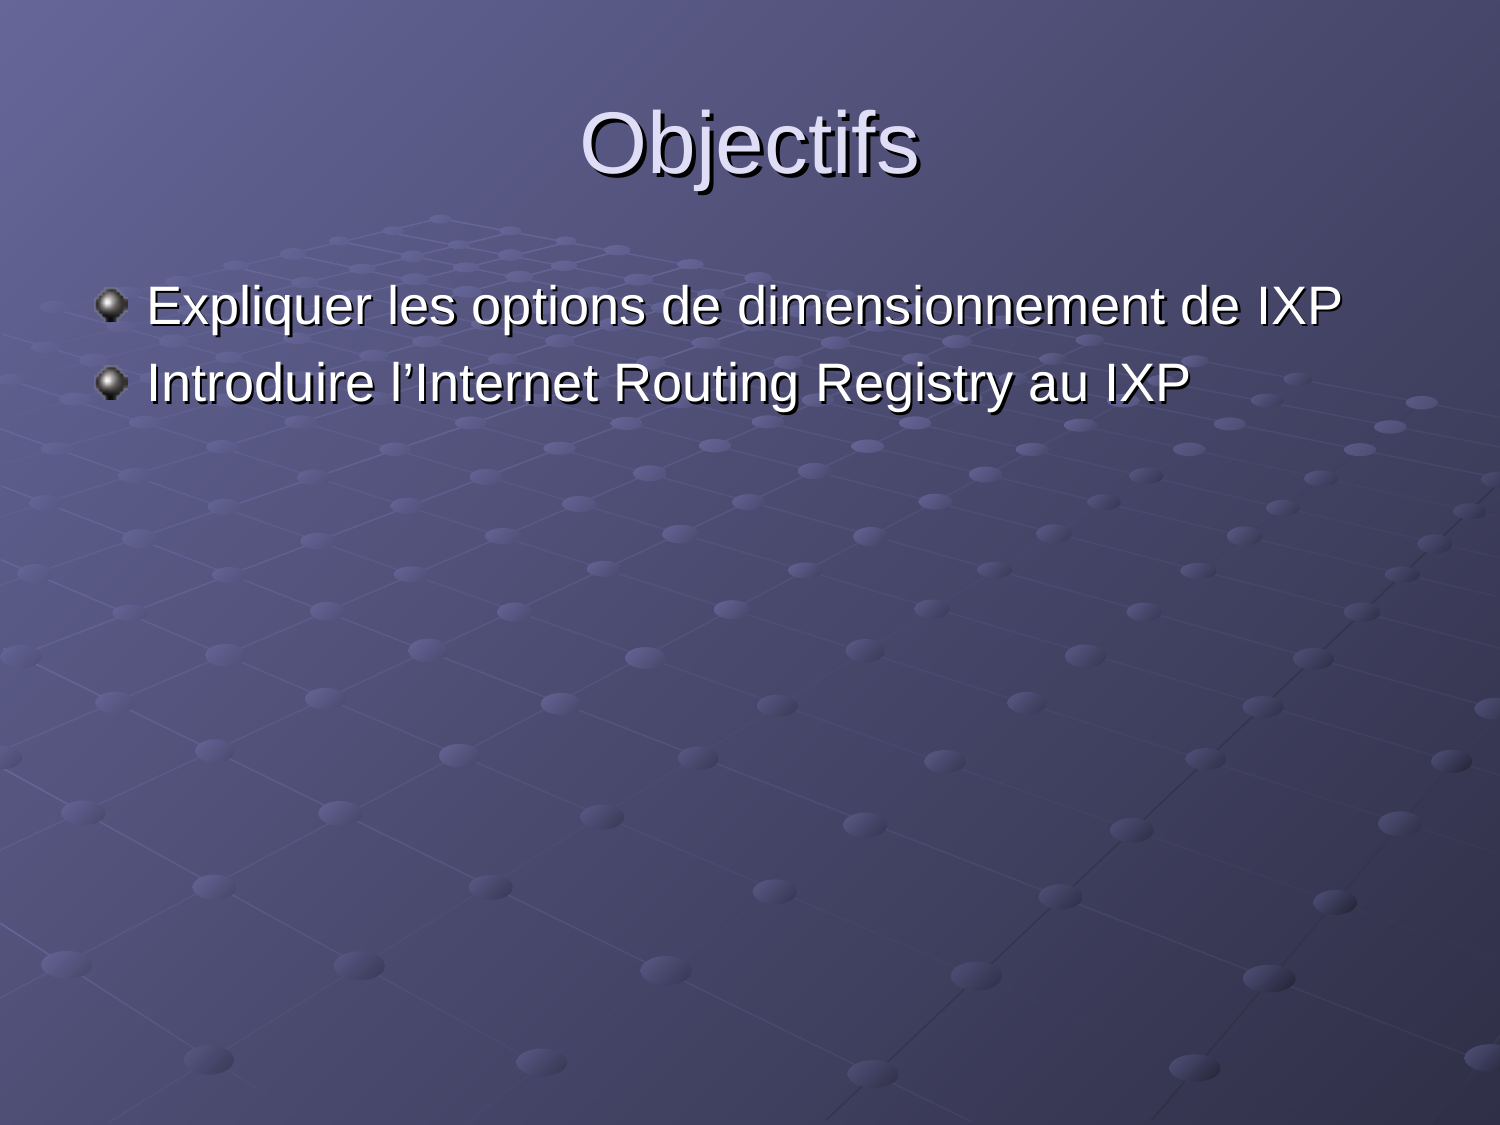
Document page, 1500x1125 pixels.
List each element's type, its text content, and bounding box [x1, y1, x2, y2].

list Expliquer les options de dimensionnement de IXP Introduire l’Internet Routing Registry au IXP [75, 262, 1426, 1007]
title Objectifs [75, 45, 1426, 233]
